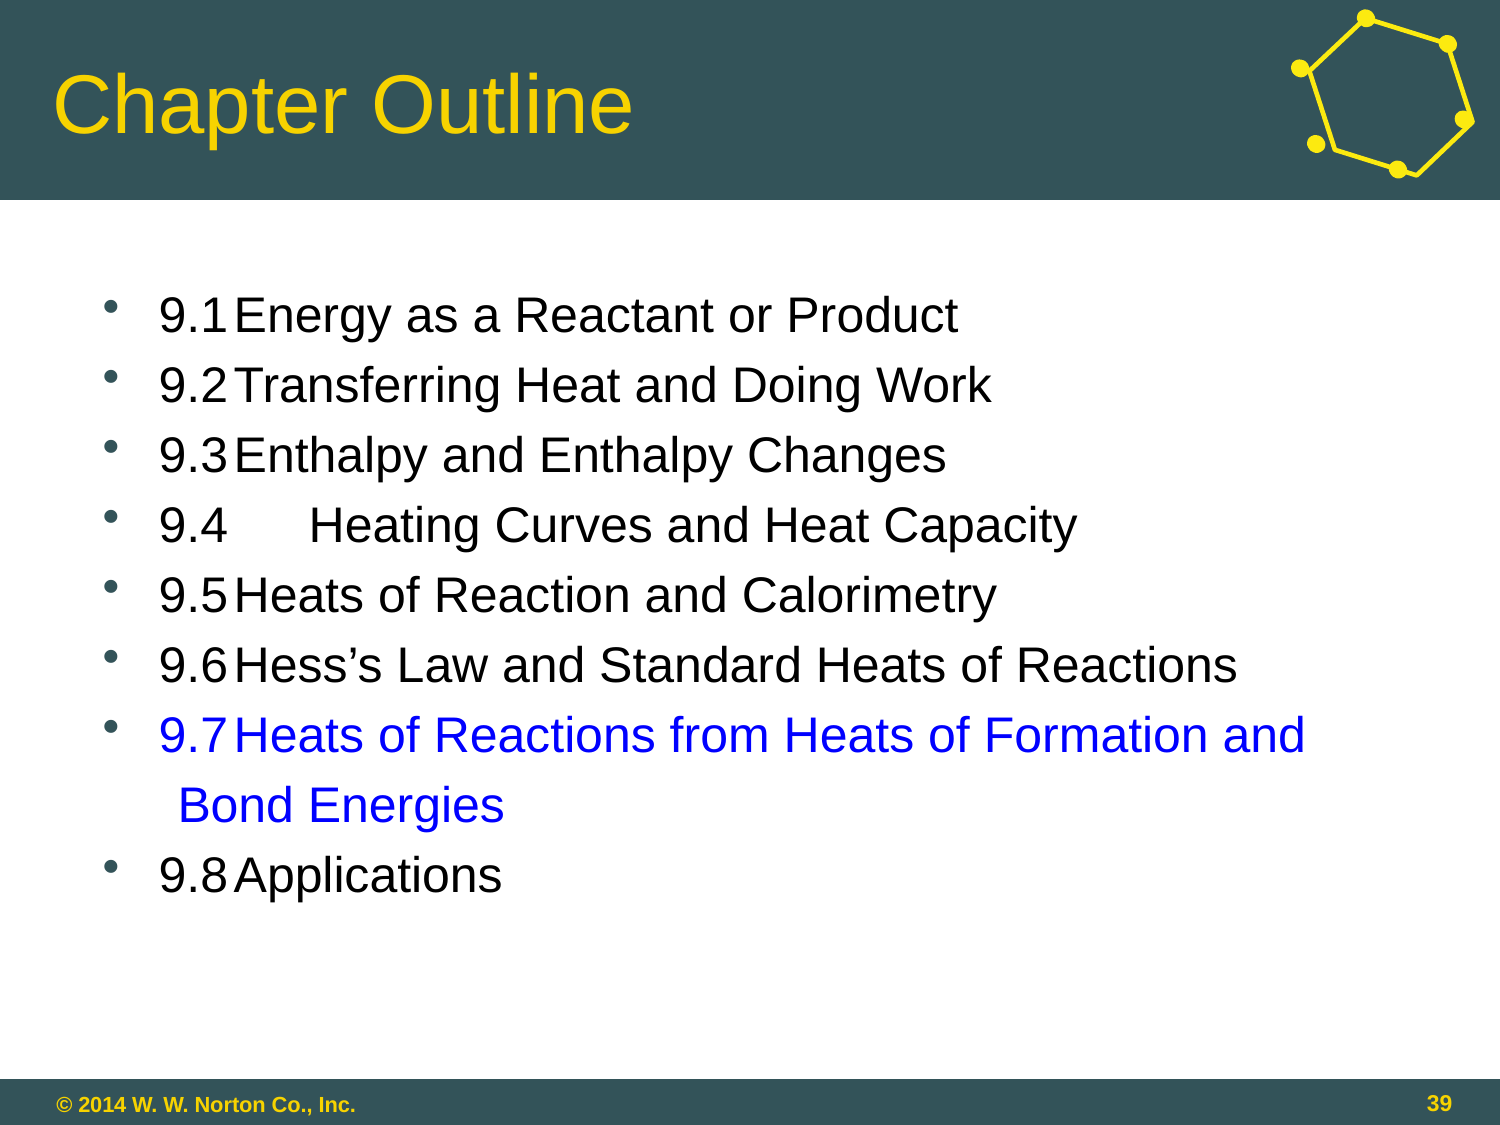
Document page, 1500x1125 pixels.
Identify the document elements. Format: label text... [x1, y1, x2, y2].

slide_number <number> [1408, 1085, 1468, 1120]
title Chapter Outline [37, 12, 1118, 188]
list 9.1 Energy as a Reactant or Product 9.2 Transferring Heat and Doing Work 9.3 Enthalpy and Enthalpy Changes 9.4 Heating Curves and Heat Capacity 9.5 Heats of Reaction and Calorimetry 9.6 Hess’s Law and Standard Heats of Reactions 9.7 Heats of Reactions from Heats of Formation and Bond Energies 9.8 Applications [87, 275, 1363, 1000]
